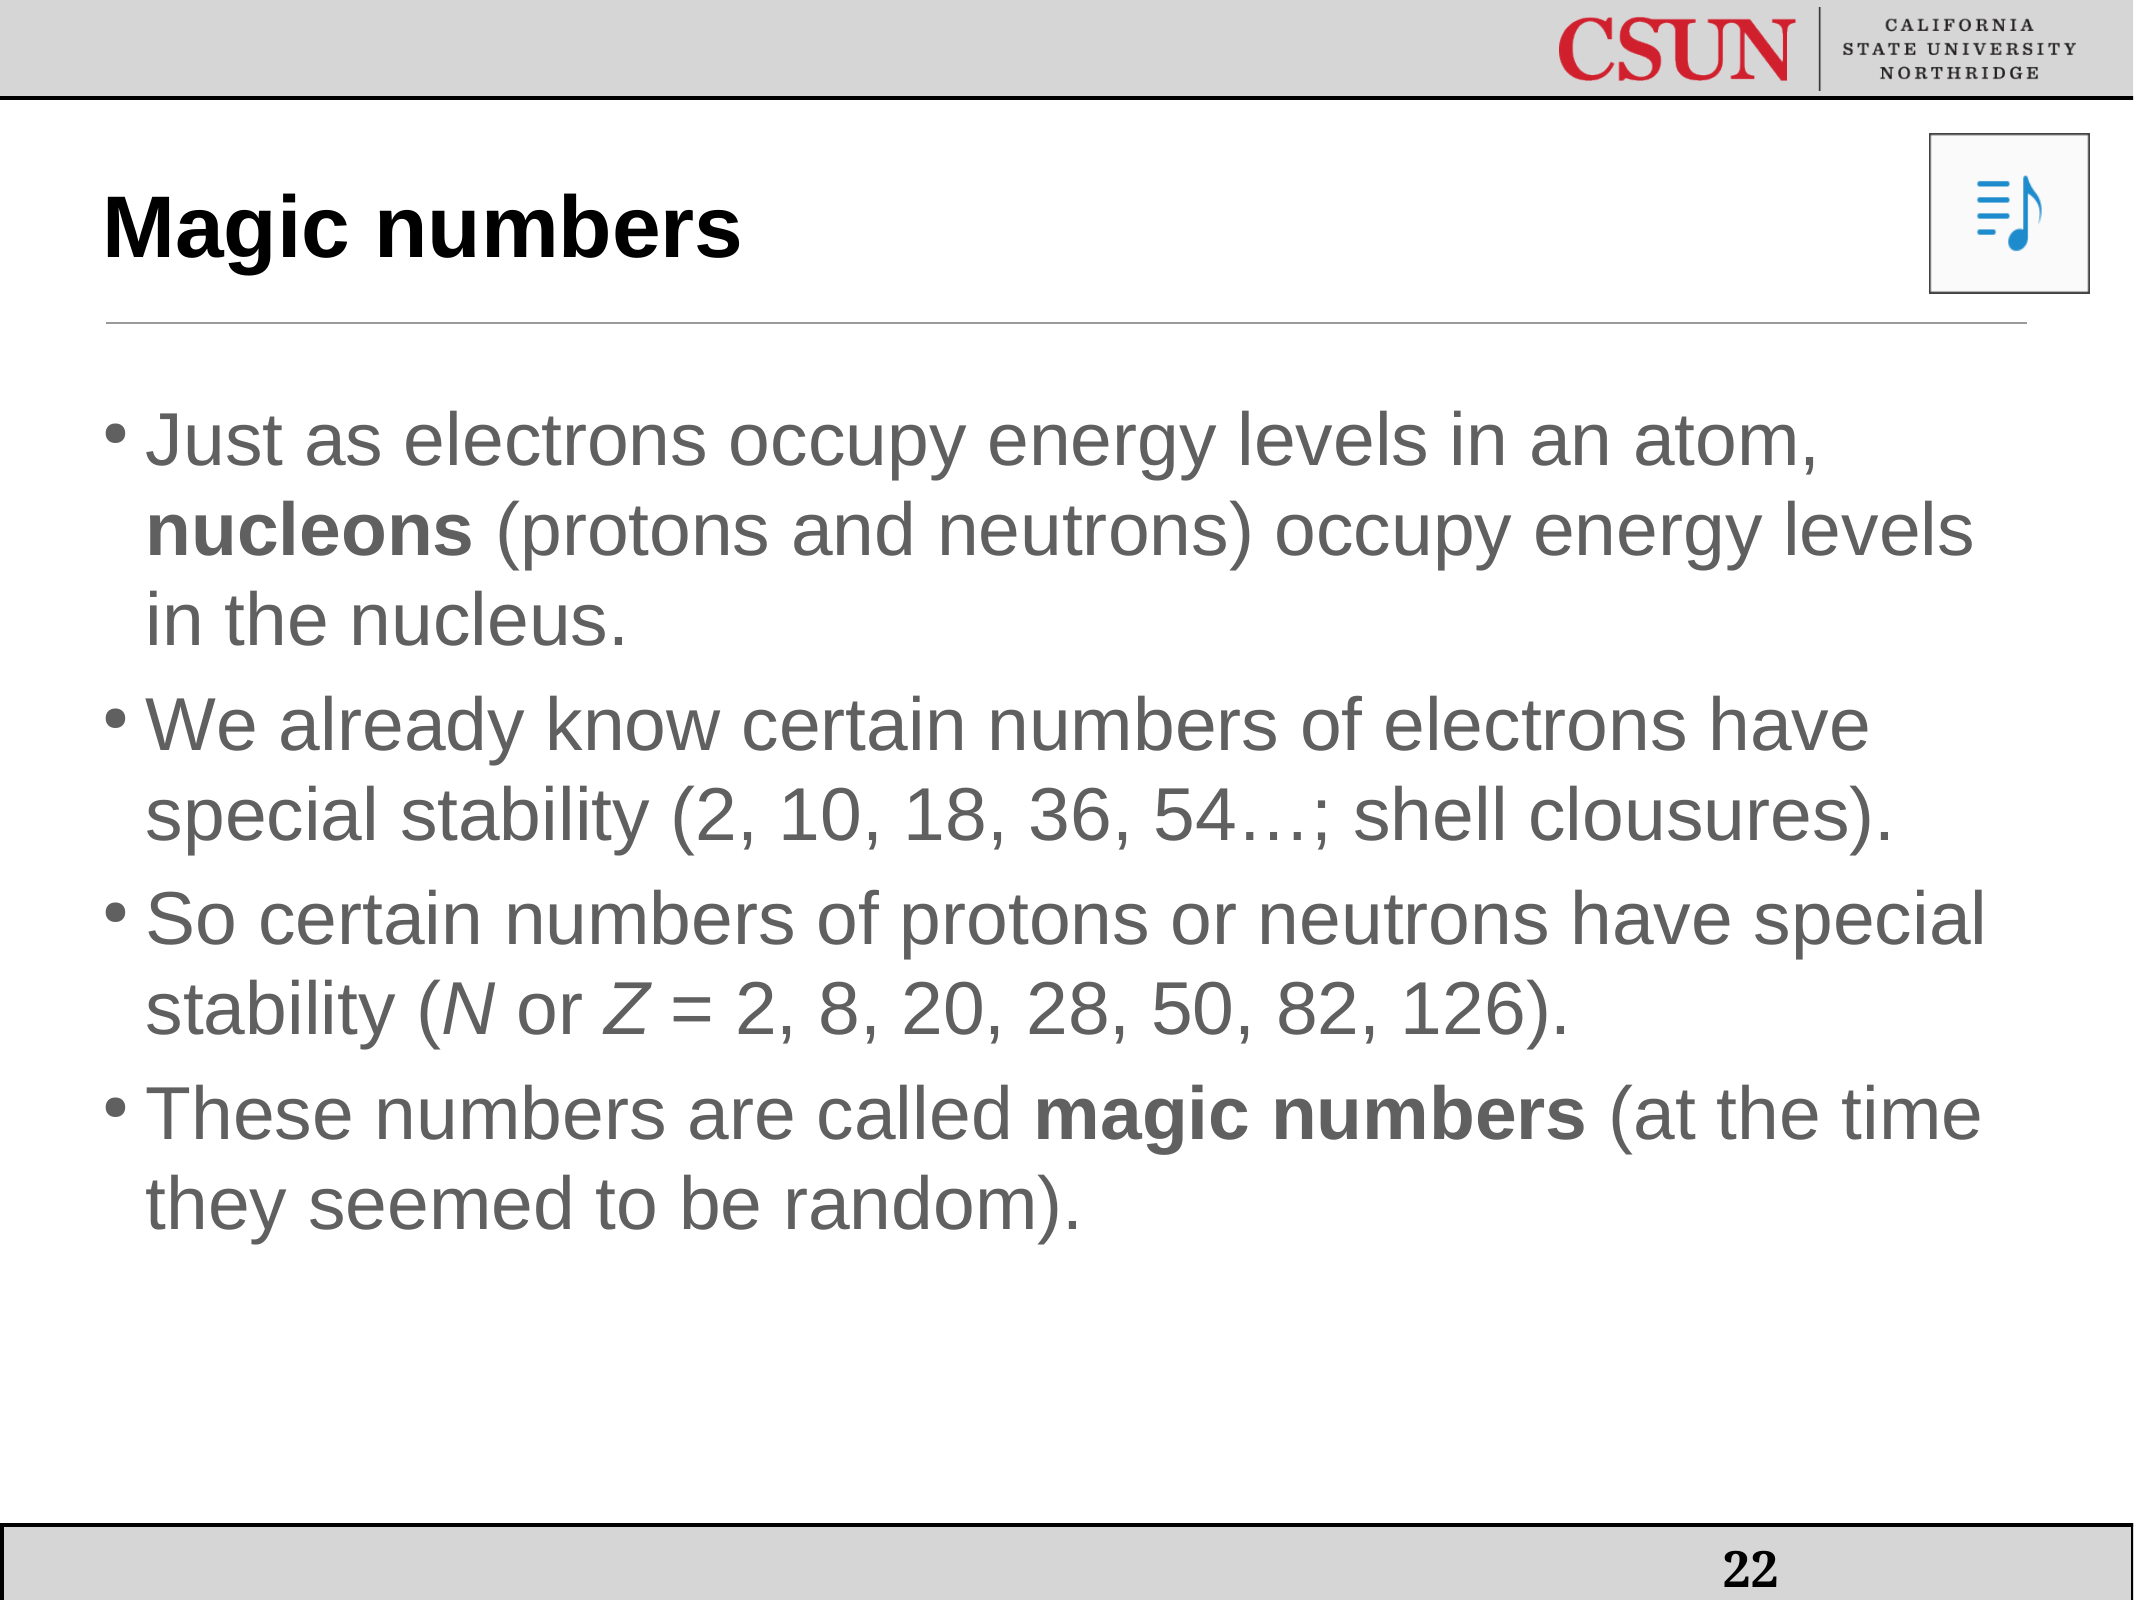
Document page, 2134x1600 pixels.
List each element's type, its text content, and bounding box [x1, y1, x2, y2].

title Magic numbers [93, 104, 2040, 284]
list Just as electrons occupy energy levels in an atom, nucleons (protons and neutrons) occupy energy levels in the nucleus. We already know certain numbers of electrons have special stability (2, 10, 18, 36, 54…; shell clousures). So certain numbers of protons or neutrons have special stability (N or Z = 2, 8, 20, 28, 50, 82, 126). These numbers are called magic numbers (at the time they seemed to be random). [93, 382, 2040, 1460]
text_box [1928, 132, 2091, 295]
picture [1559, 7, 2076, 91]
